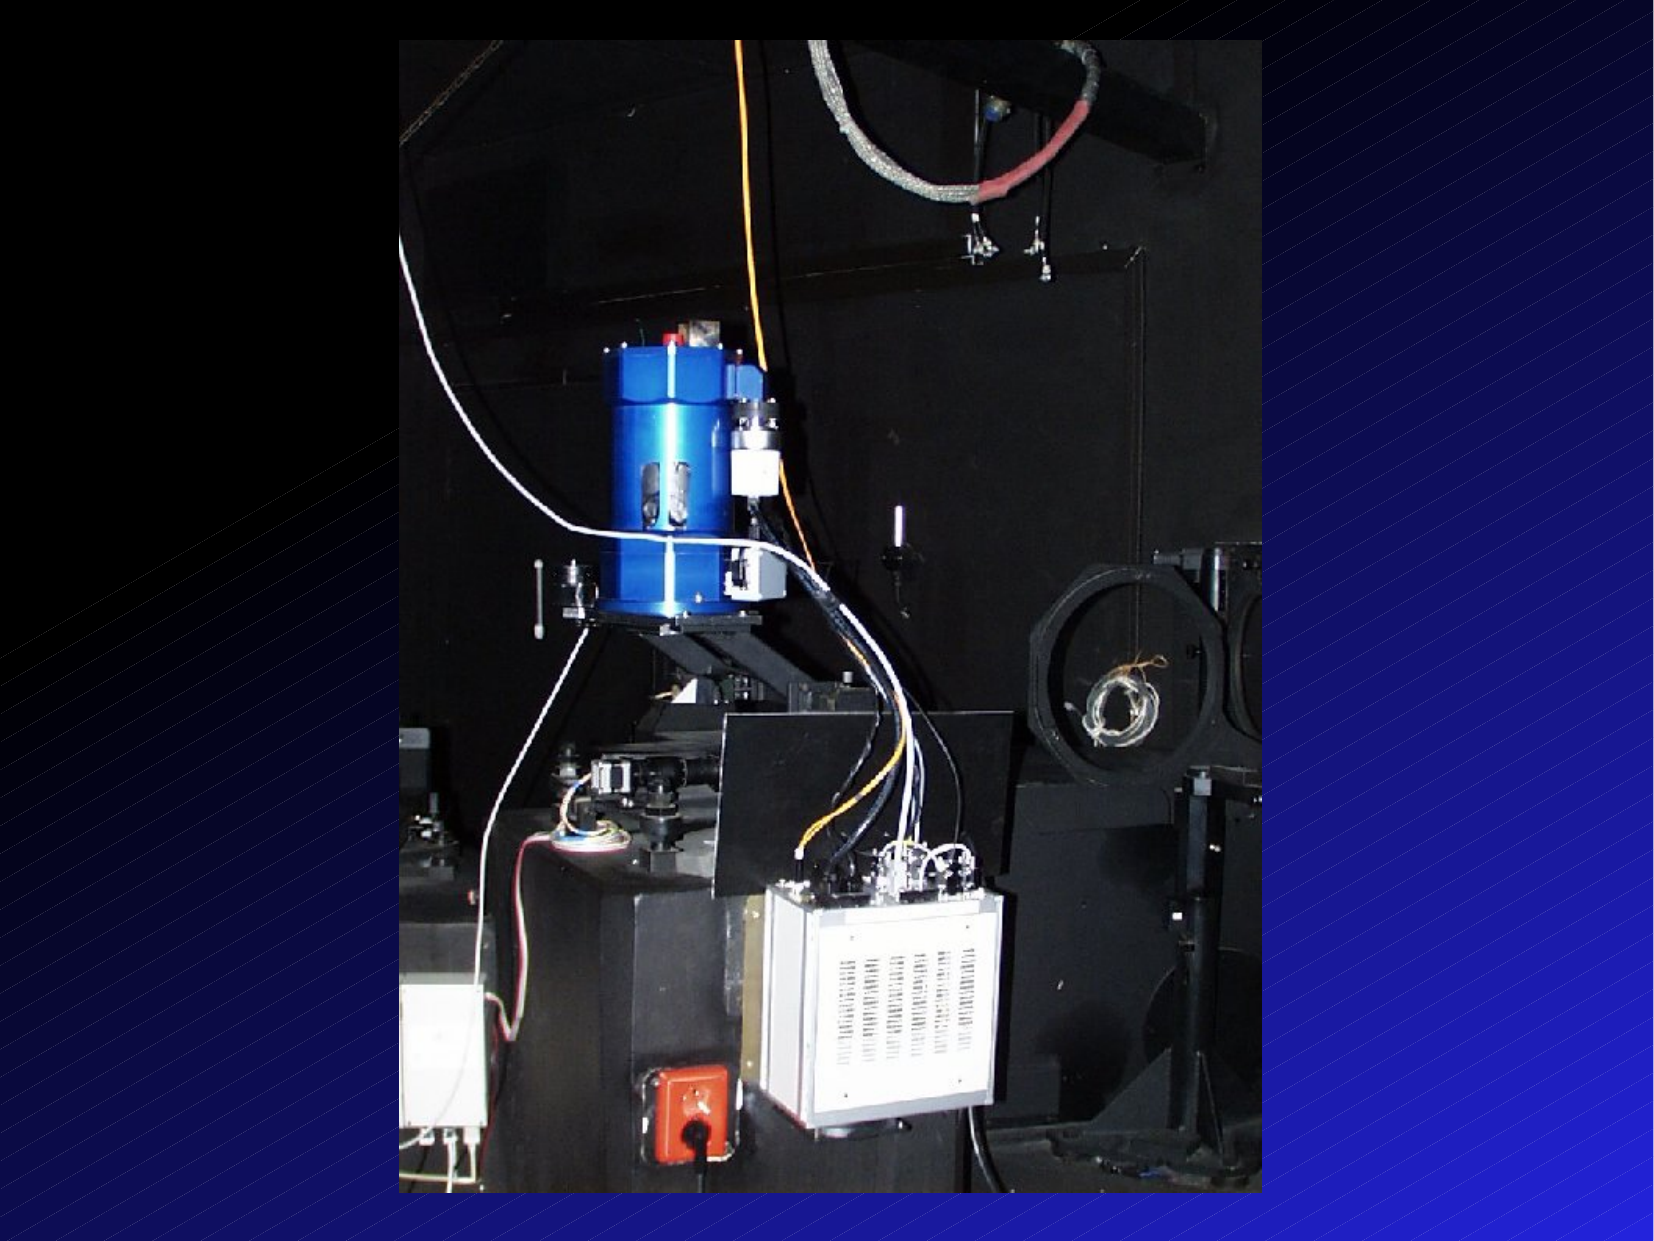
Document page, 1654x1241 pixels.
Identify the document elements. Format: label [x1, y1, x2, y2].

picture [399, 40, 1262, 1193]
